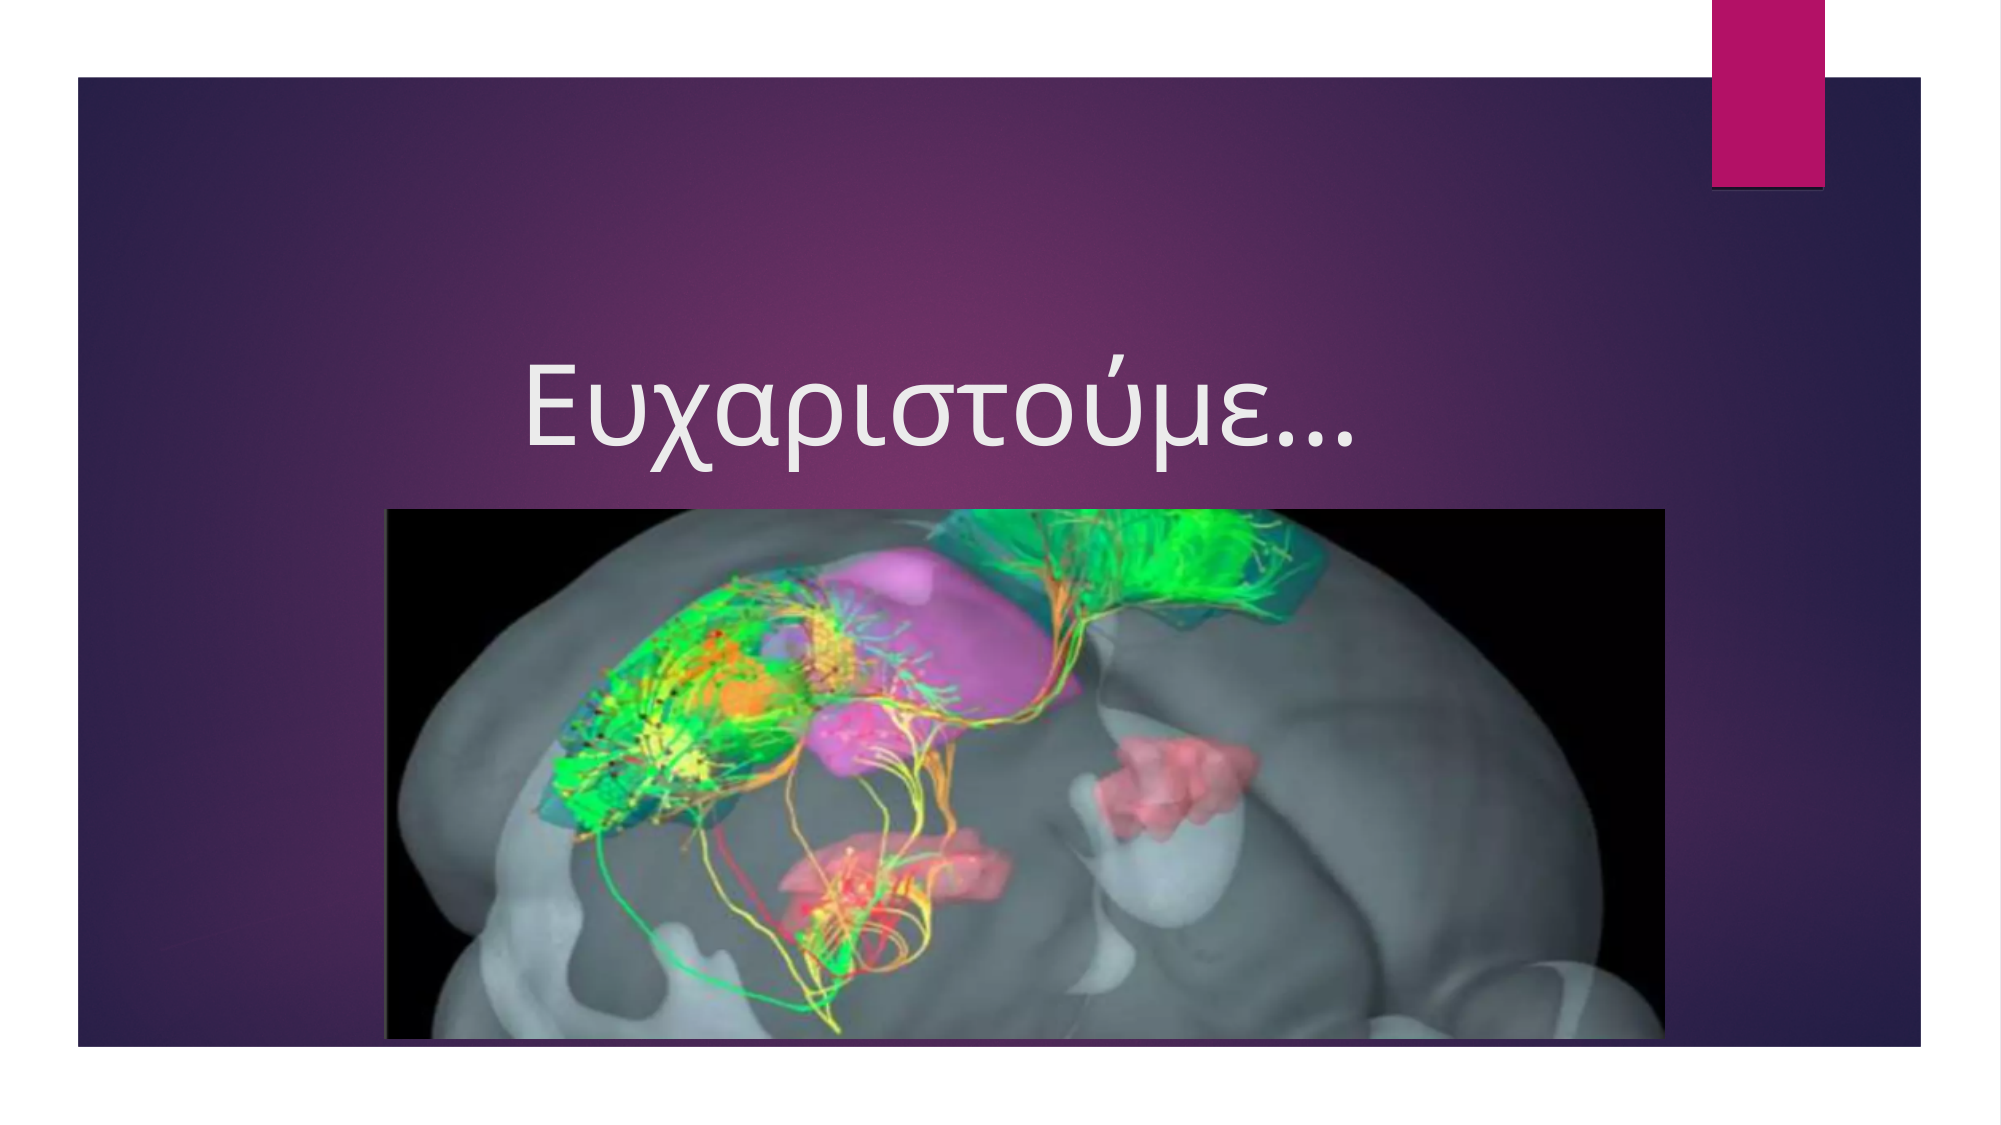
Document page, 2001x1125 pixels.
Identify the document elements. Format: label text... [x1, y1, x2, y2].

title Ευχαριστούμε… [216, 288, 1665, 476]
picture [384, 509, 1665, 1039]
